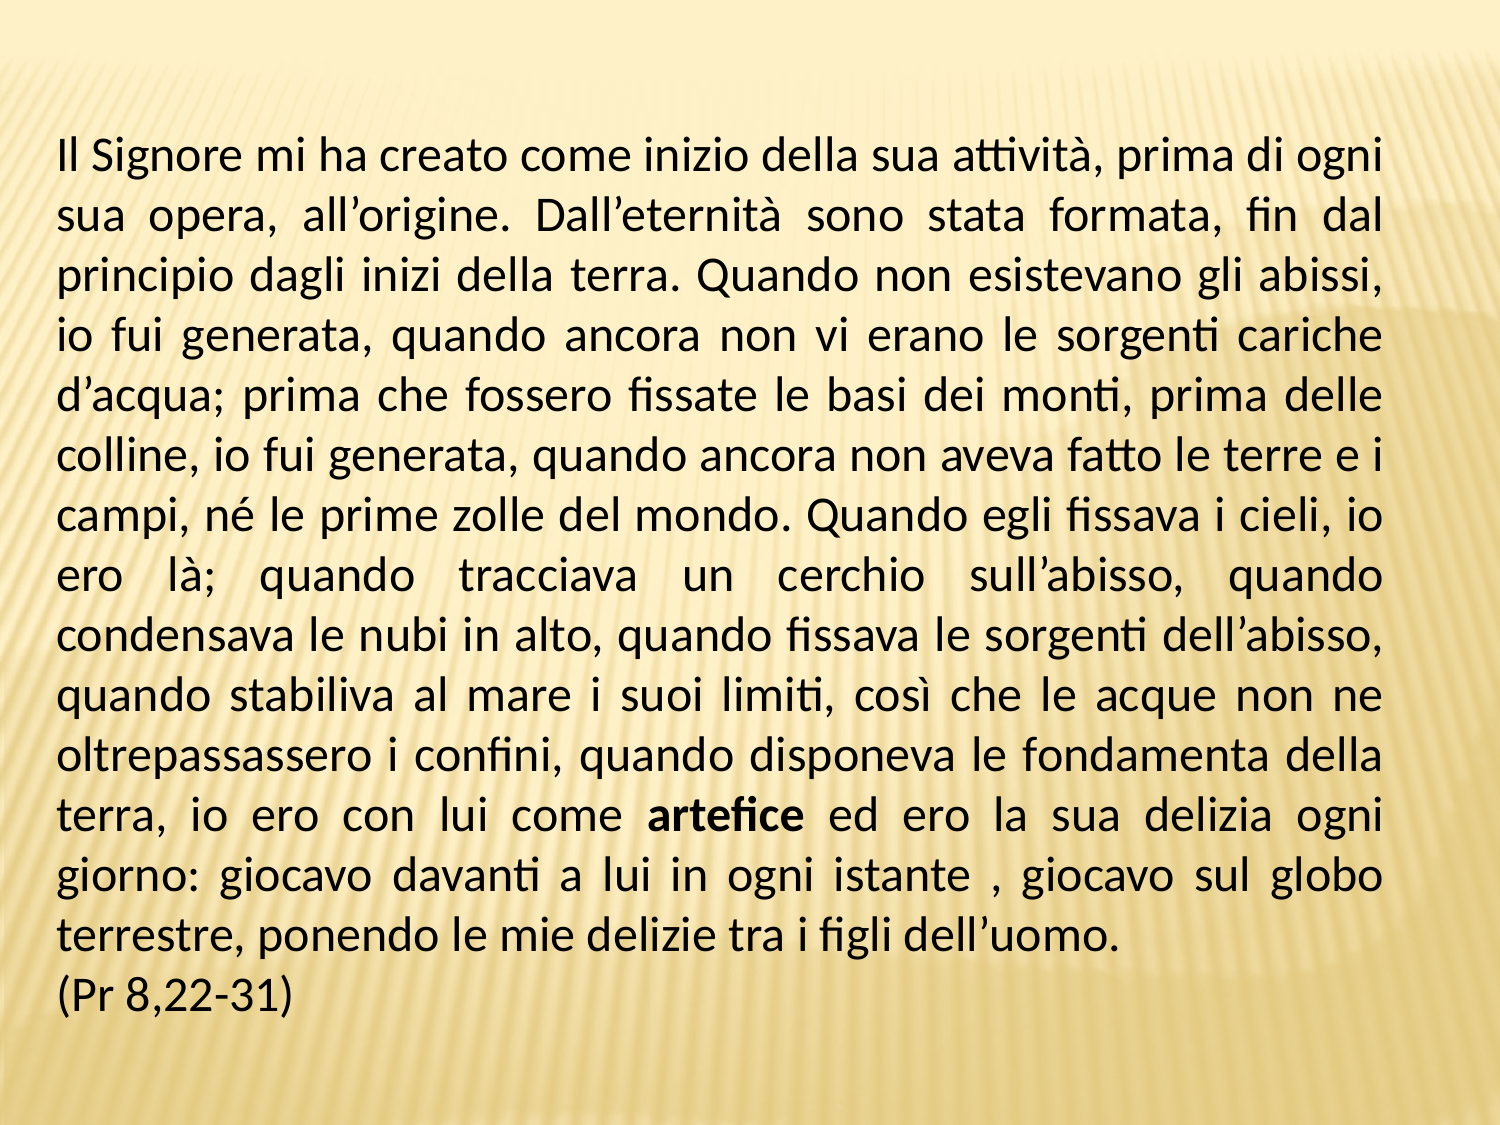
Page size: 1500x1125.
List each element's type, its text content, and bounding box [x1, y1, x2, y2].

text_box Il Signore mi ha creato come inizio della sua attività, prima di ogni sua opera, all’origine. Dall’eternità sono stata formata, fin dal principio dagli inizi della terra. Quando non esistevano gli abissi, io fui generata, quando ancora non vi erano le sorgenti cariche d’acqua; prima che fossero fissate le basi dei monti, prima delle colline, io fui generata, quando ancora non aveva fatto le terre e i campi, né le prime zolle del mondo. Quando egli fissava i cieli, io ero là; quando tracciava un cerchio sull’abisso, quando condensava le nubi in alto, quando fissava le sorgenti dell’abisso, quando stabiliva al mare i suoi limiti, così che le acque non ne oltrepassassero i confini, quando disponeva le fondamenta della terra, io ero con lui come artefice ed ero la sua delizia ogni giorno: giocavo davanti a lui in ogni istante , giocavo sul globo terrestre, ponendo le mie delizie tra i figli dell’uomo. (Pr 8,22-31) [41, 113, 1400, 1038]
